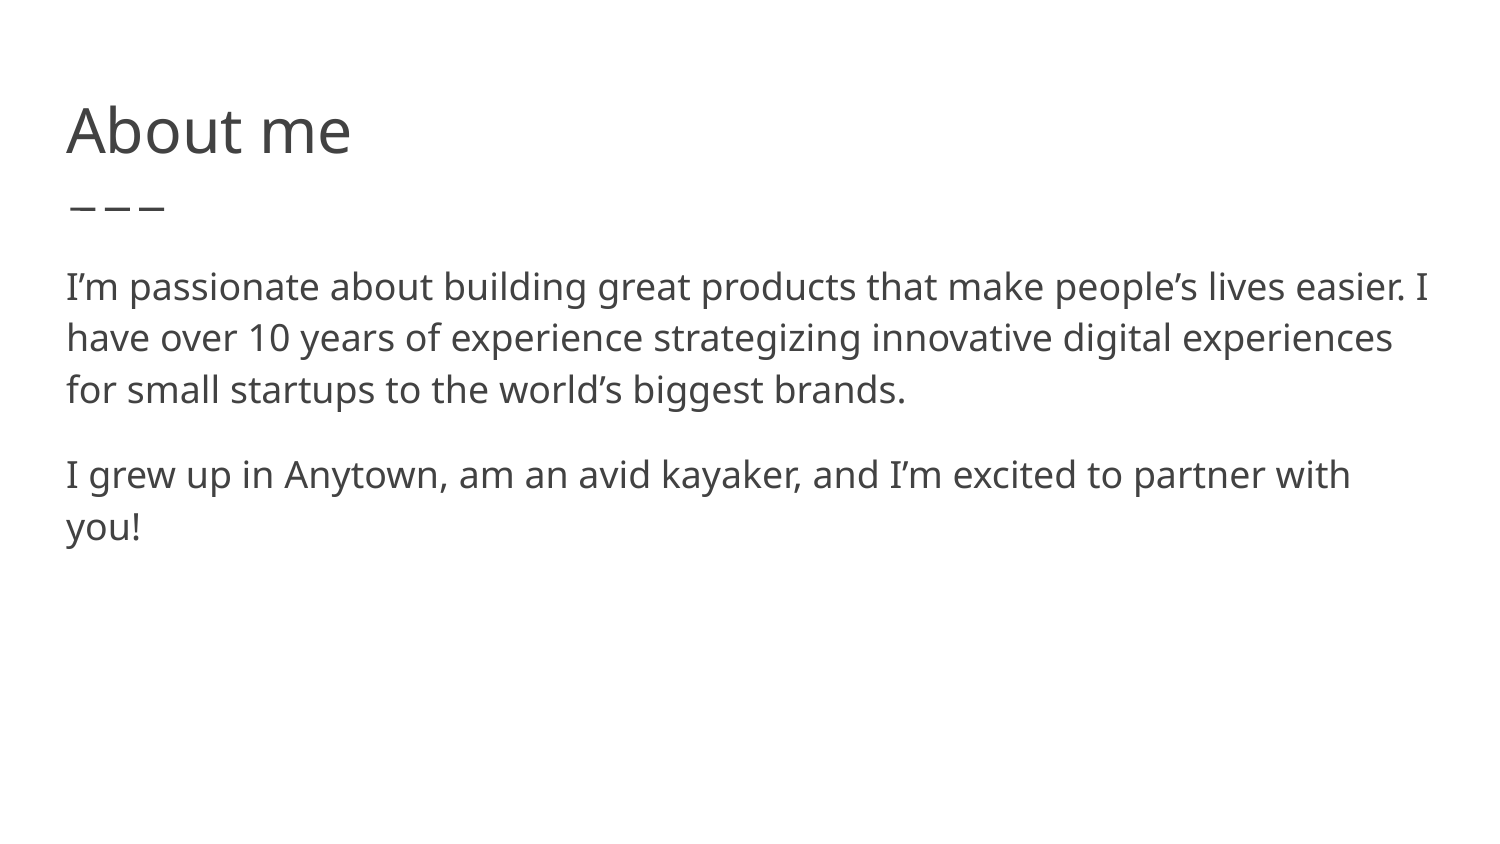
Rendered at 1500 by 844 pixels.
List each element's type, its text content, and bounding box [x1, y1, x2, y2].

title About me [51, 61, 1449, 182]
list I’m passionate about building great products that make people’s lives easier. I have over 10 years of experience strategizing innovative digital experiences for small startups to the world’s biggest brands. I grew up in Anytown, am an avid kayaker, and I’m excited to partner with you! [51, 240, 1449, 750]
